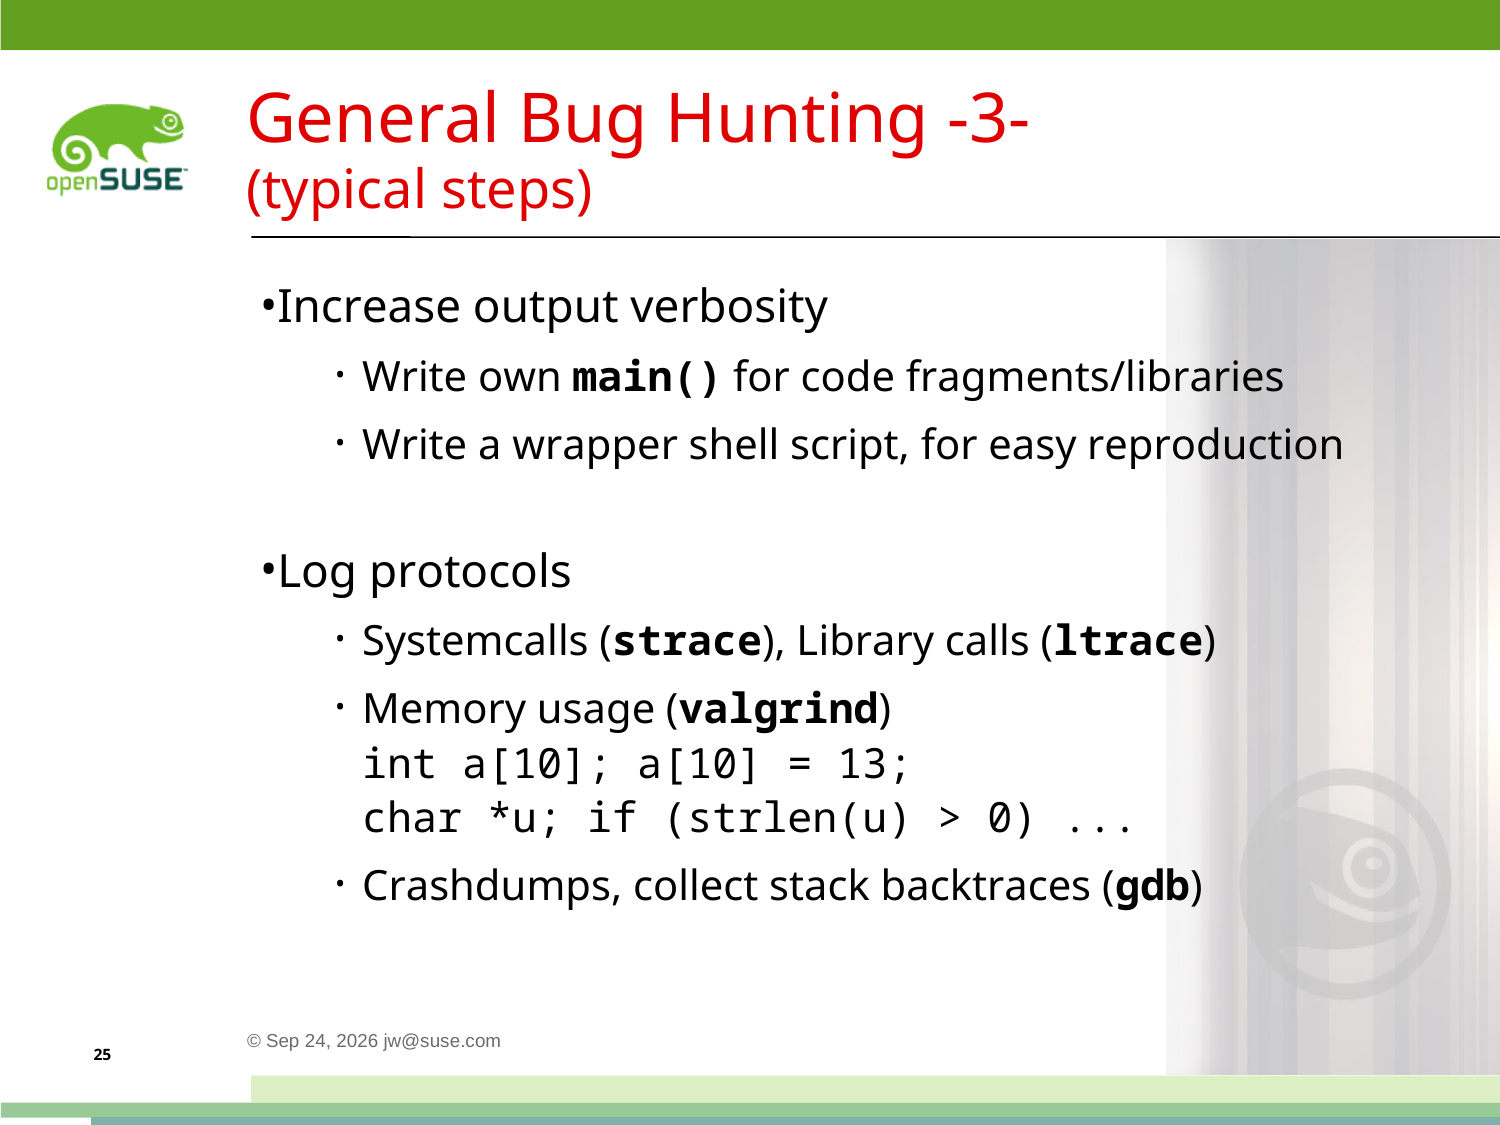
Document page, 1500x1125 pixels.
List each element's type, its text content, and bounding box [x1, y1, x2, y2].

picture [47, 104, 188, 197]
title General Bug Hunting -3- (typical steps) [246, 60, 1409, 239]
list Increase output verbosity Write own main() for code fragments/libraries Write a wrapper shell script, for easy reproduction Log protocols Systemcalls (strace), Library calls (ltrace) Memory usage (valgrind) int a[10]; a[10] = 13; char *u; if (strlen(u) > 0) ... Crashdumps, collect stack backtraces (gdb) [245, 267, 1459, 995]
picture [1166, 239, 1500, 1075]
